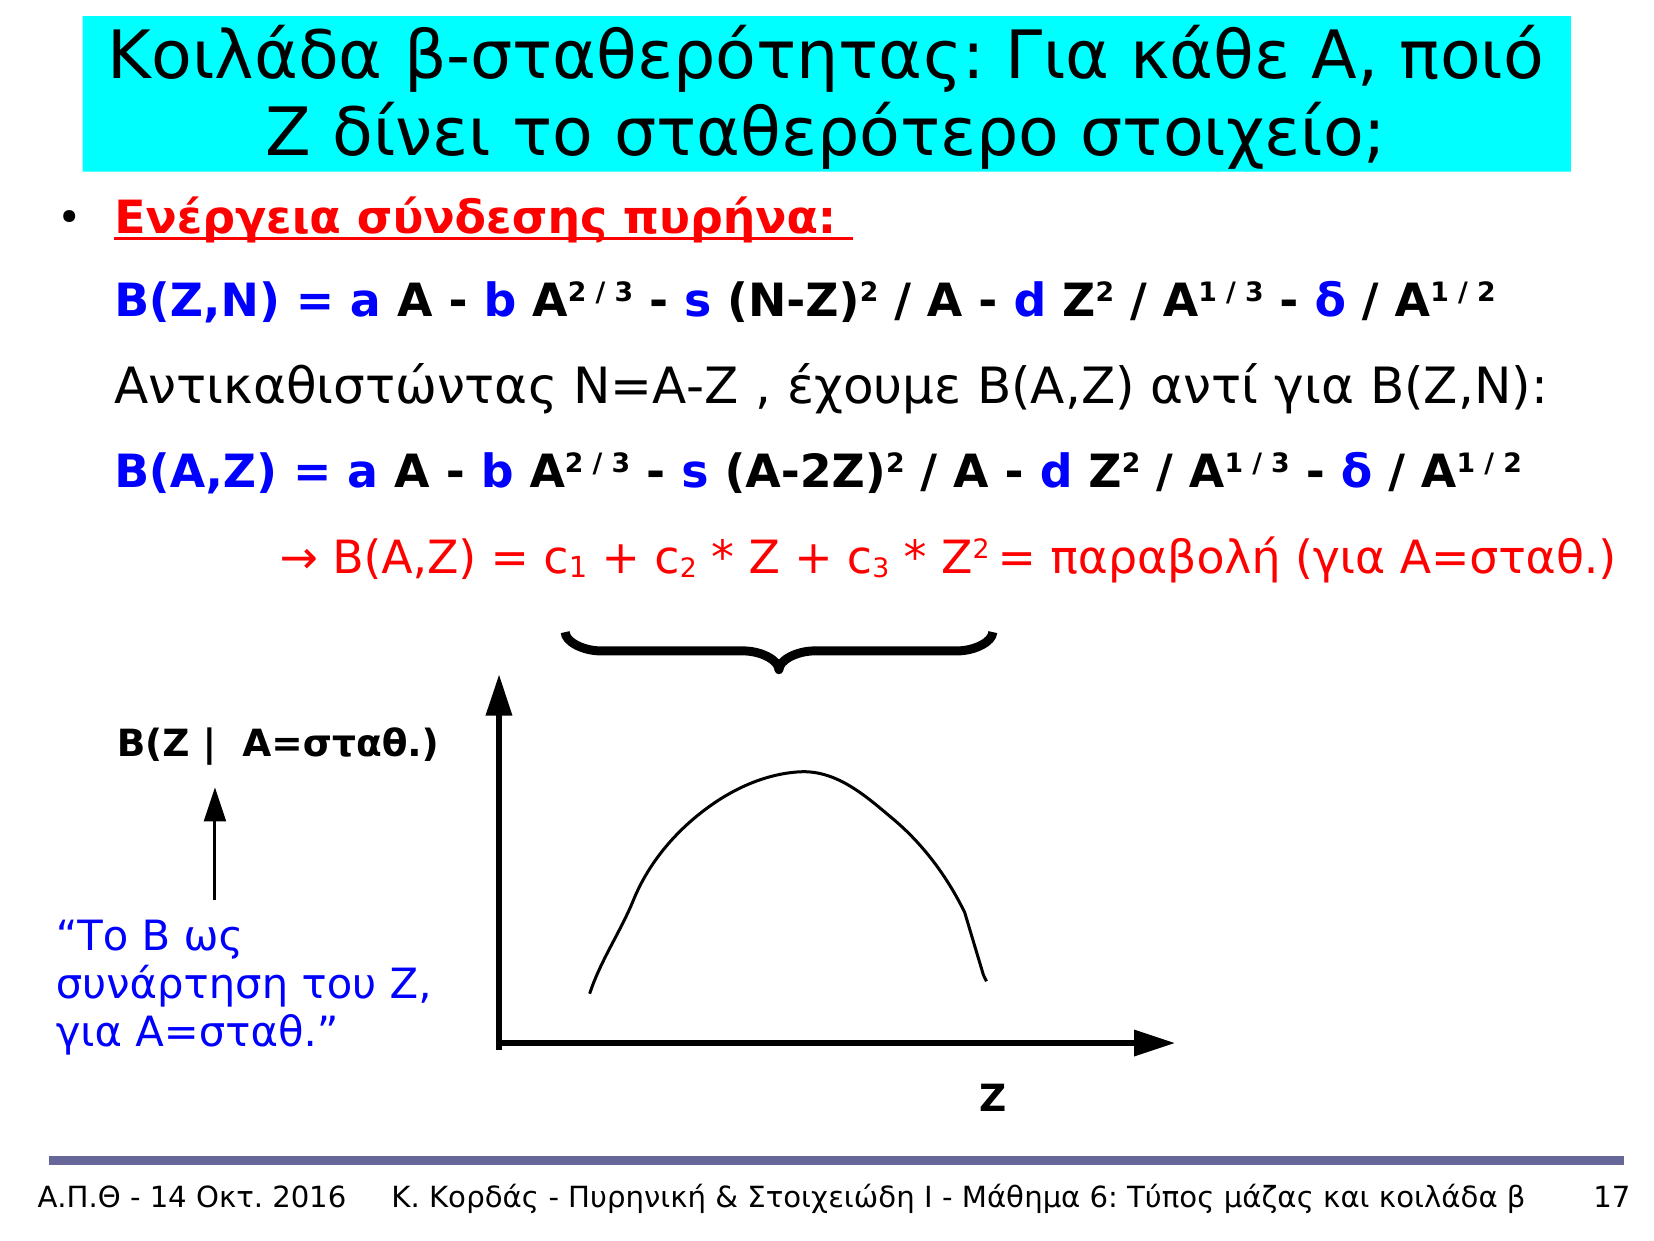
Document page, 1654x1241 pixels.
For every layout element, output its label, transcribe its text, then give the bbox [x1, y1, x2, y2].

text_box Ζ [964, 1068, 1340, 1128]
text_box “Το Β ως συνάρτηση του Ζ, για Α=σταθ.” [41, 903, 492, 1066]
title Κοιλάδα β-σταθερότητας: Για κάθε Α, ποιό Ζ δίνει το σταθερότερο στοιχείο; [82, 16, 1571, 172]
list Ενέργεια σύνδεσης πυρήνα: Β(Ζ,Ν) = a A - b A2 / 3 - s (N-Z)2 / A - d Z2 / A1 / 3 - δ / A1 / 2 Αντικαθιστώντας Ν=Α-Ζ , έχουμε Β(Α,Ζ) αντί για Β(Ζ,Ν): Β(A,Z) = a A - b A2 / 3 - s (Α-2Z)2 / A - d Z2 / A1 / 3 - δ / A1 / 2 → B(A,Z) = c1 + c2 * Z + c3 * Z2 = παραβολή (για Α=σταθ.) [43, 191, 1619, 1129]
text_box Β(Ζ | Α=σταθ.) [102, 714, 478, 774]
